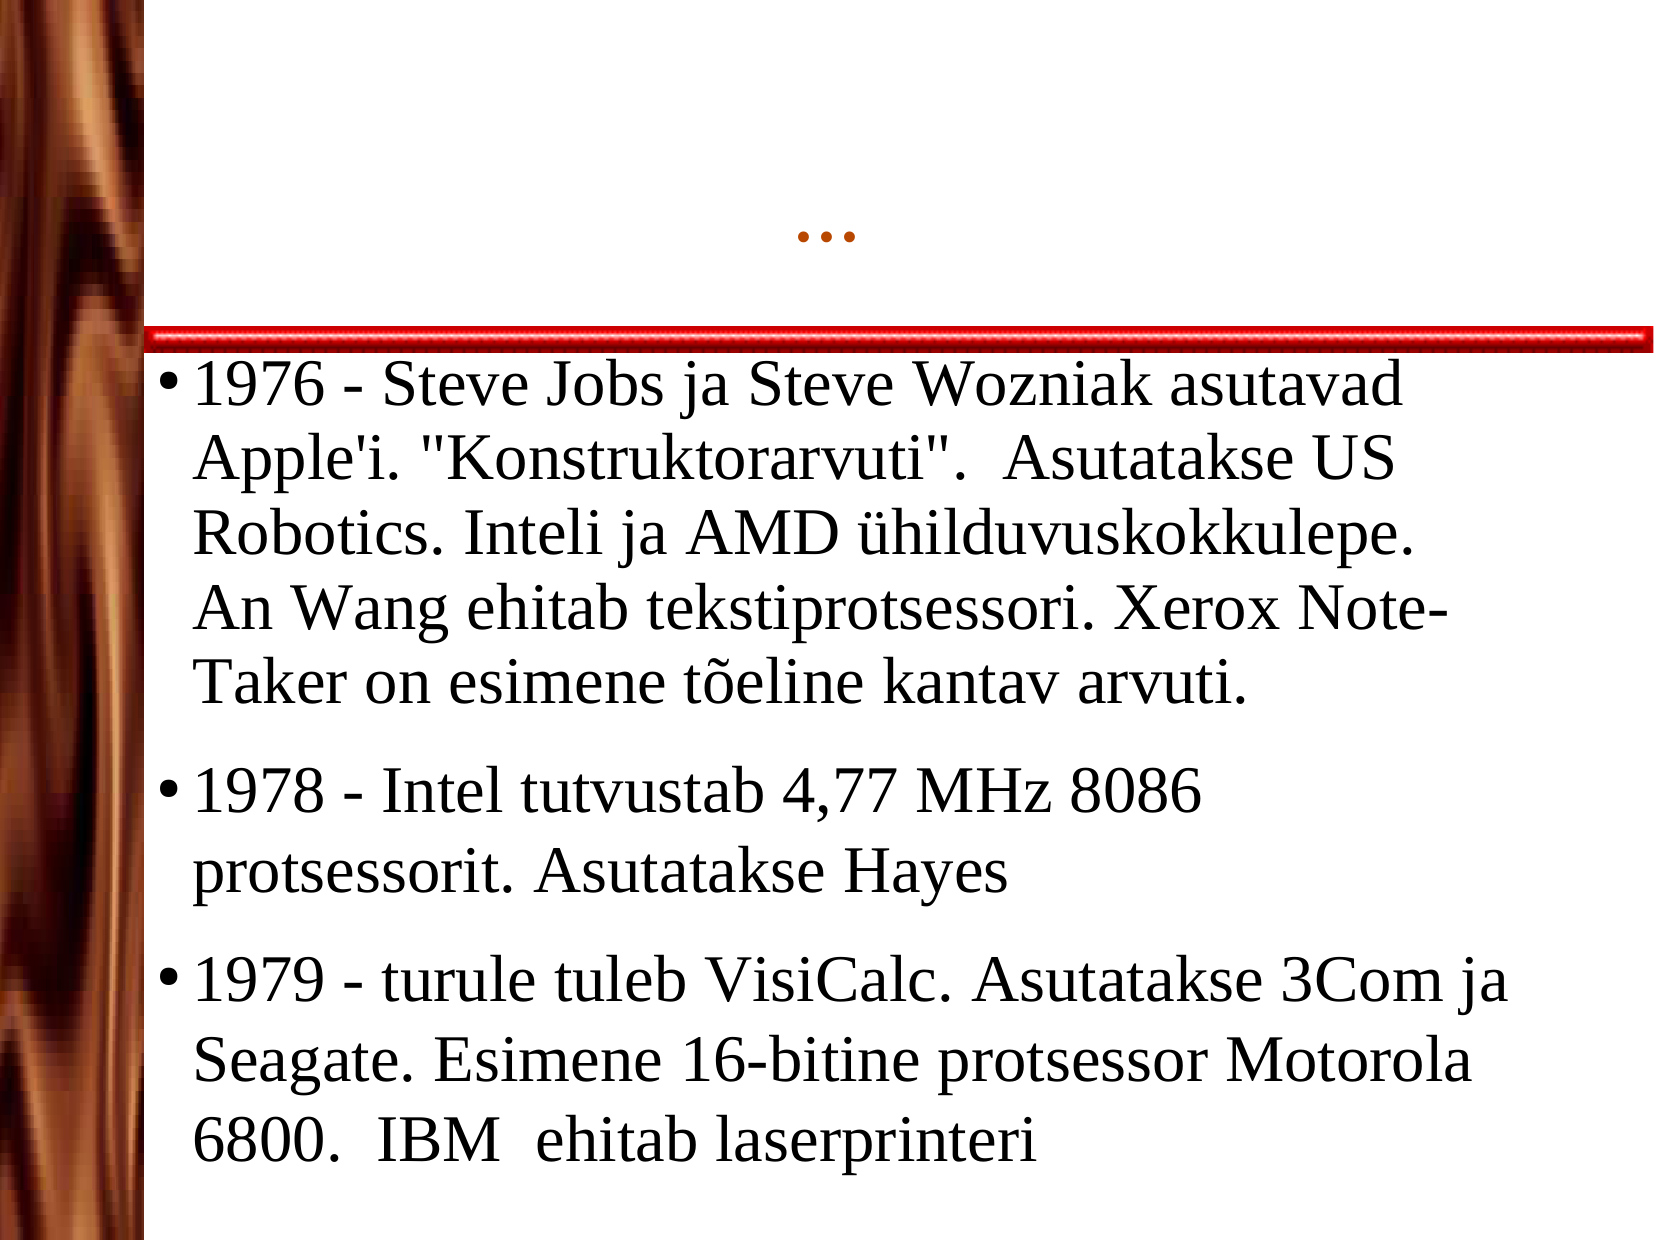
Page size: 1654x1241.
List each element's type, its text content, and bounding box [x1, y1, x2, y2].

title ... [121, 100, 1533, 312]
list 1976 - Steve Jobs ja Steve Wozniak asutavad Apple'i. "Konstruktorarvuti". Asutatakse US Robotics. Inteli ja AMD ühilduvuskokkulepe. An Wang ehitab tekstiprotsessori. Xerox Note-Taker on esimene tõeline kantav arvuti. 1978 - Intel tutvustab 4,77 MHz 8086 protsessorit. Asutatakse Hayes 1979 - turule tuleb VisiCalc. Asutatakse 3Com ja Seagate. Esimene 16-bitine protsessor Motorola 6800. IBM ehitab laserprinteri [121, 344, 1533, 1176]
picture [0, 0, 1654, 1240]
